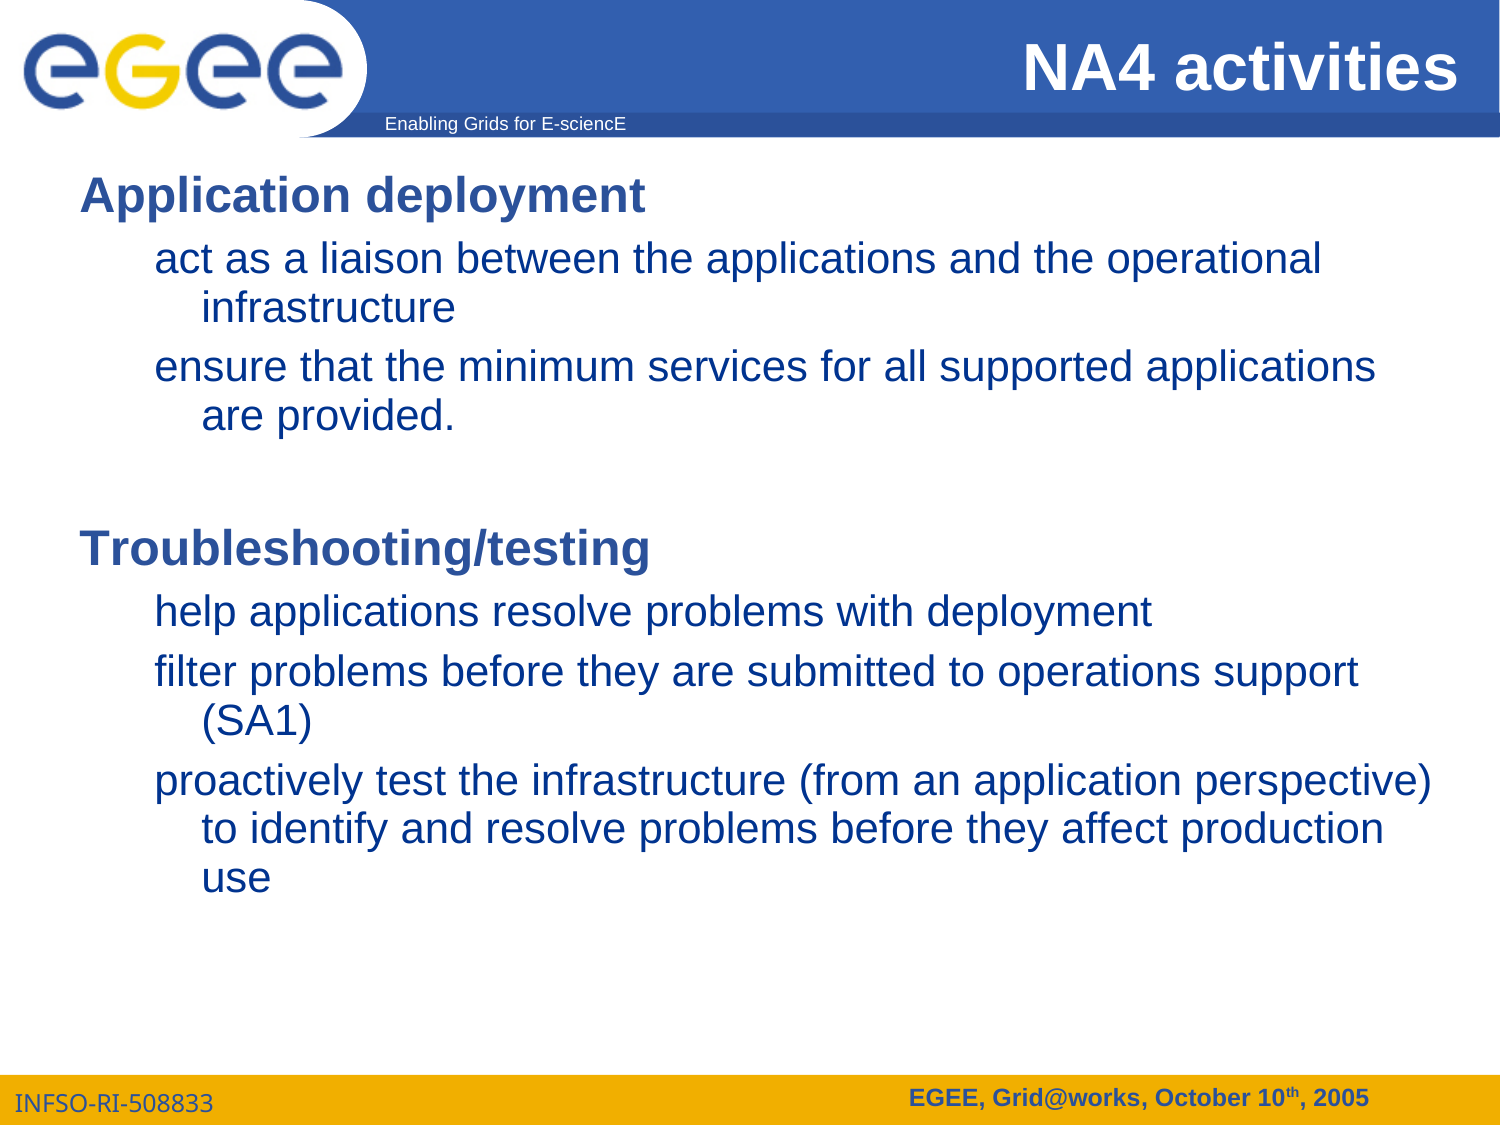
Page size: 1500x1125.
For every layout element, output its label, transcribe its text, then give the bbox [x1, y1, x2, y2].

picture [18, 30, 349, 112]
title NA4 activities [369, 10, 1475, 124]
list Application deployment act as a liaison between the applications and the operational infrastructure ensure that the minimum services for all supported applications are provided. Troubleshooting/testing help applications resolve problems with deployment filter problems before they are submitted to operations support (SA1) proactively test the infrastructure (from an application perspective) to identify and resolve problems before they affect production use [64, 159, 1466, 1105]
